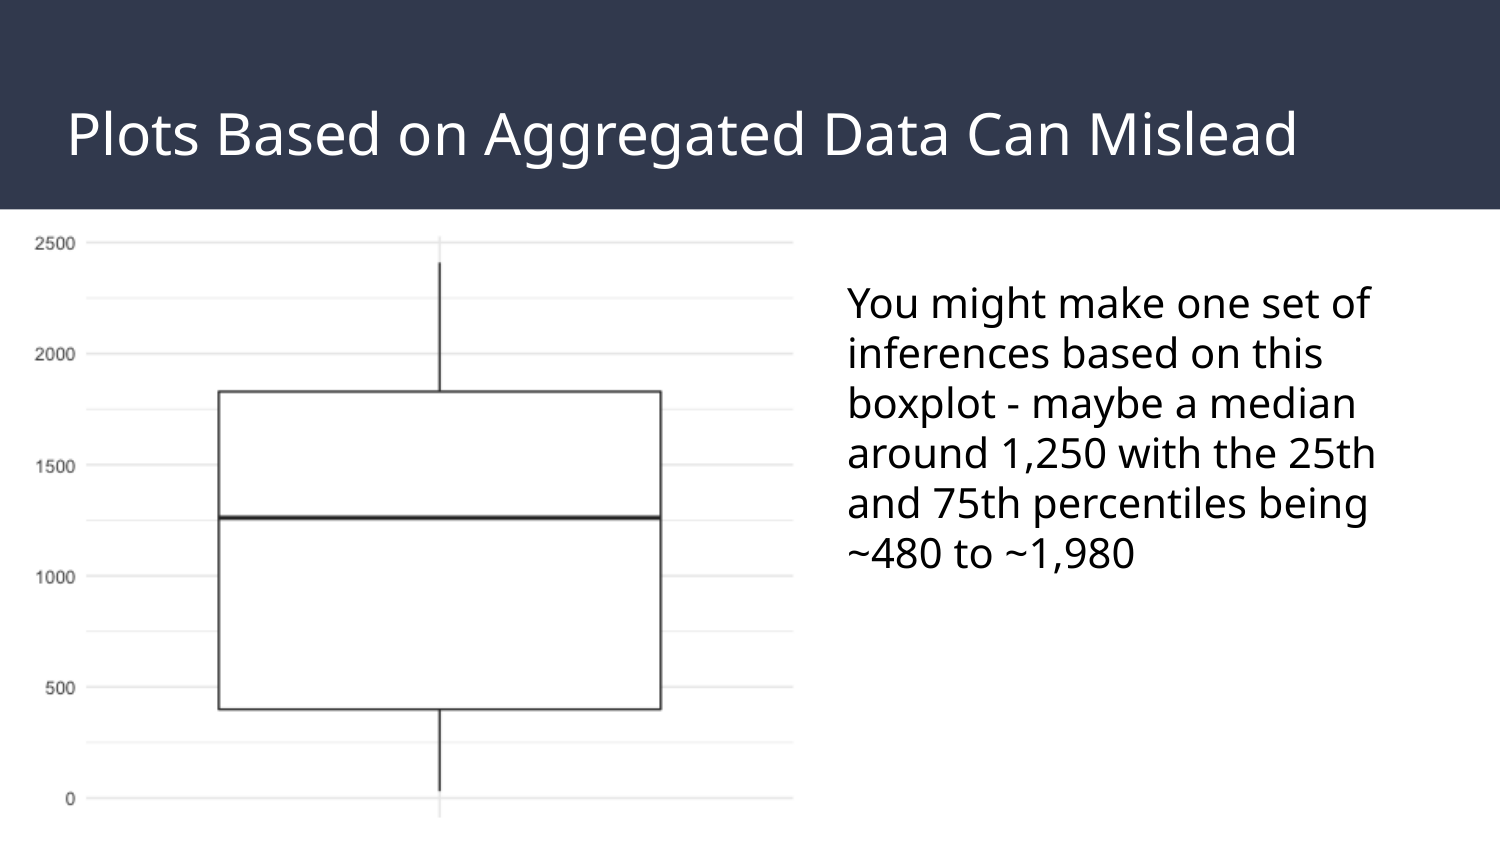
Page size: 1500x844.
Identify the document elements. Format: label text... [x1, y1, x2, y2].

text_box You might make one set of inferences based on this boxplot - maybe a median around 1,250 with the 25th and 75th percentiles being ~480 to ~1,980 [832, 261, 1422, 800]
picture [24, 225, 805, 835]
title Plots Based on Aggregated Data Can Mislead [51, 82, 1449, 185]
